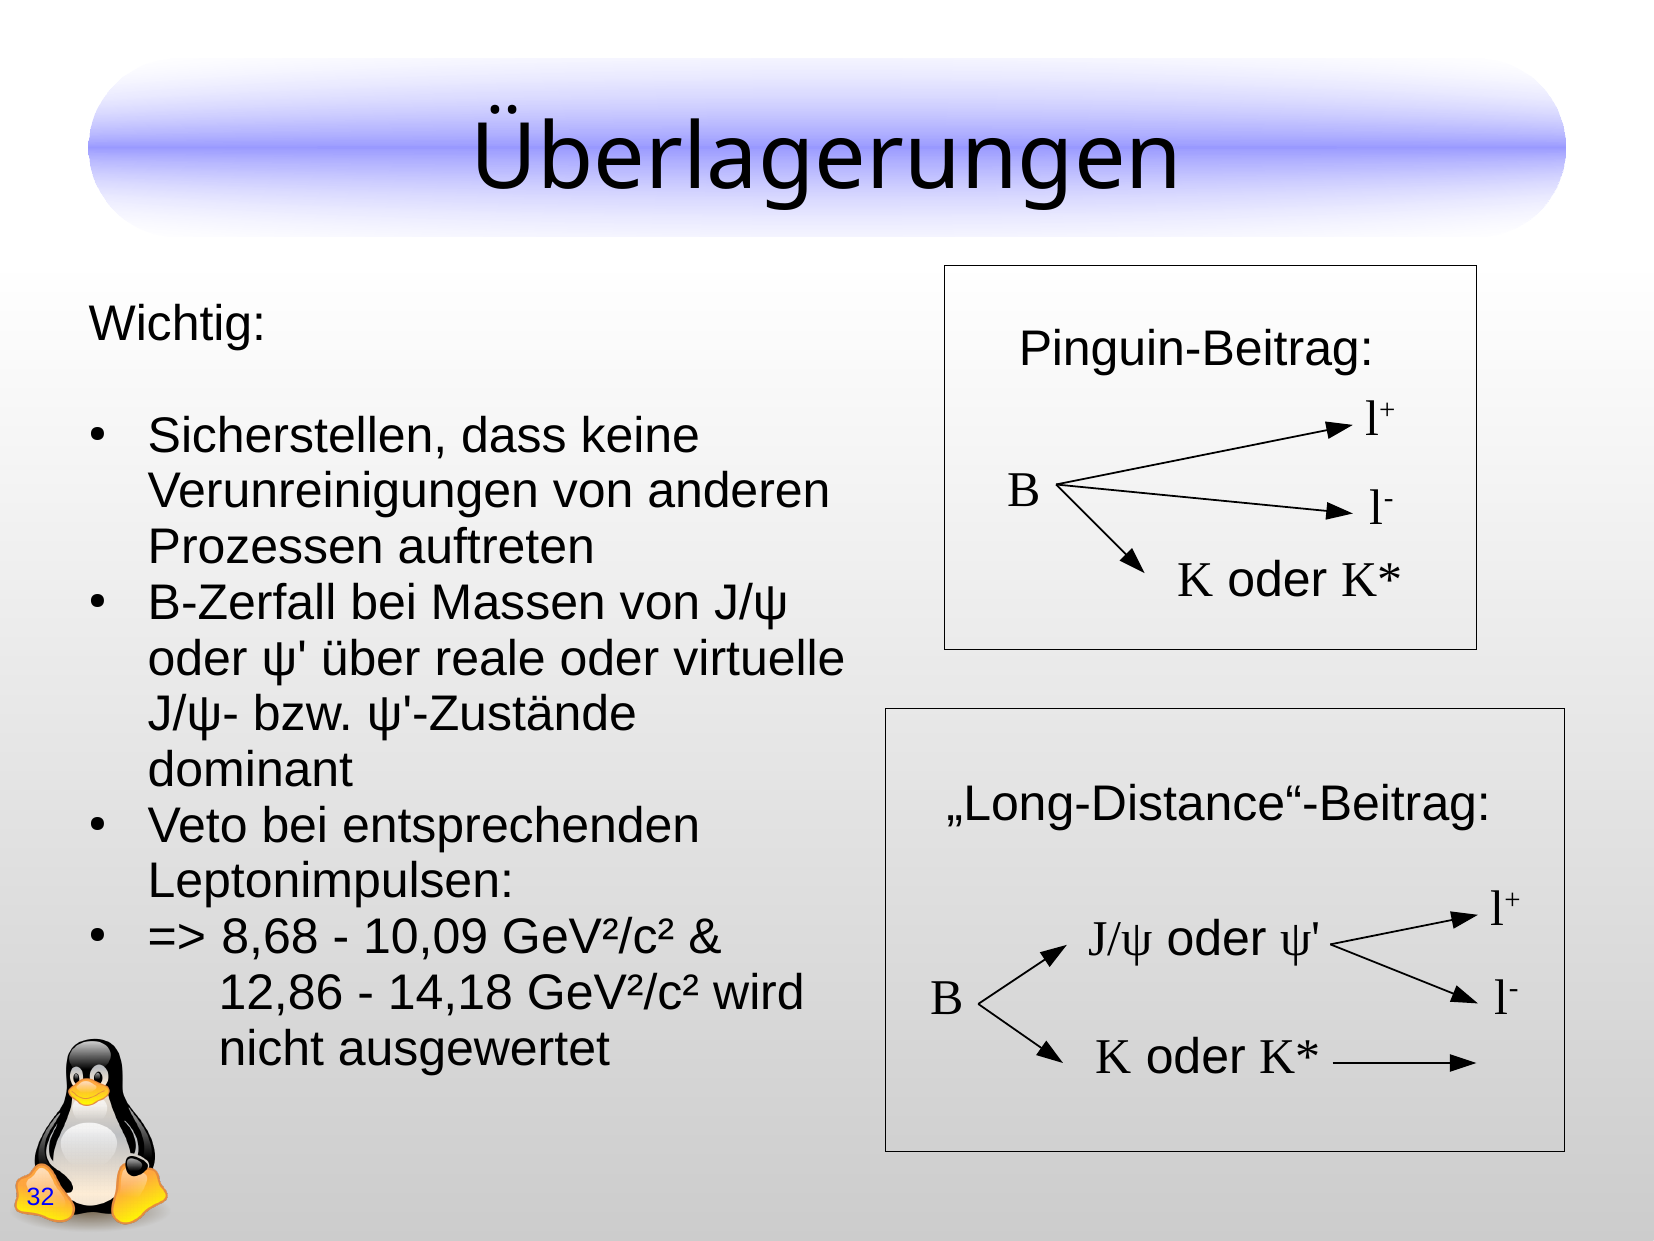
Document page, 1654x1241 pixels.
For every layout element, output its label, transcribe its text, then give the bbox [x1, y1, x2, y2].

text_box „Long-Distance“-Beitrag: [931, 767, 1506, 839]
text_box Pinguin-Beitrag: [1003, 313, 1389, 384]
text_box B [993, 454, 1057, 526]
text_box Wichtig: Sicherstellen, dass keine Verunreinigungen von anderen Prozessen auftreten B-Zerfall bei Massen von J/ψ oder ψ' über reale oder virtuelle J/ψ- bzw. ψ'-Zustände dominant Veto bei entsprechenden Leptonimpulsen: => 8,68 - 10,09 GeV²/c² & 12,86 - 14,18 GeV²/c² wird nicht ausgewertet [88, 295, 857, 1099]
title Überlagerungen [82, 56, 1571, 250]
text_box K oder K* [1081, 1021, 1336, 1093]
text_box K oder K* [1162, 543, 1418, 615]
text_box l- [1480, 962, 1534, 1033]
text_box l+ [1350, 383, 1411, 454]
text_box J/ψ oder ψ' [1073, 903, 1336, 975]
text_box B [915, 962, 979, 1033]
picture [2, 1030, 178, 1241]
text_box l+ [1475, 873, 1536, 944]
text_box l- [1355, 472, 1409, 543]
